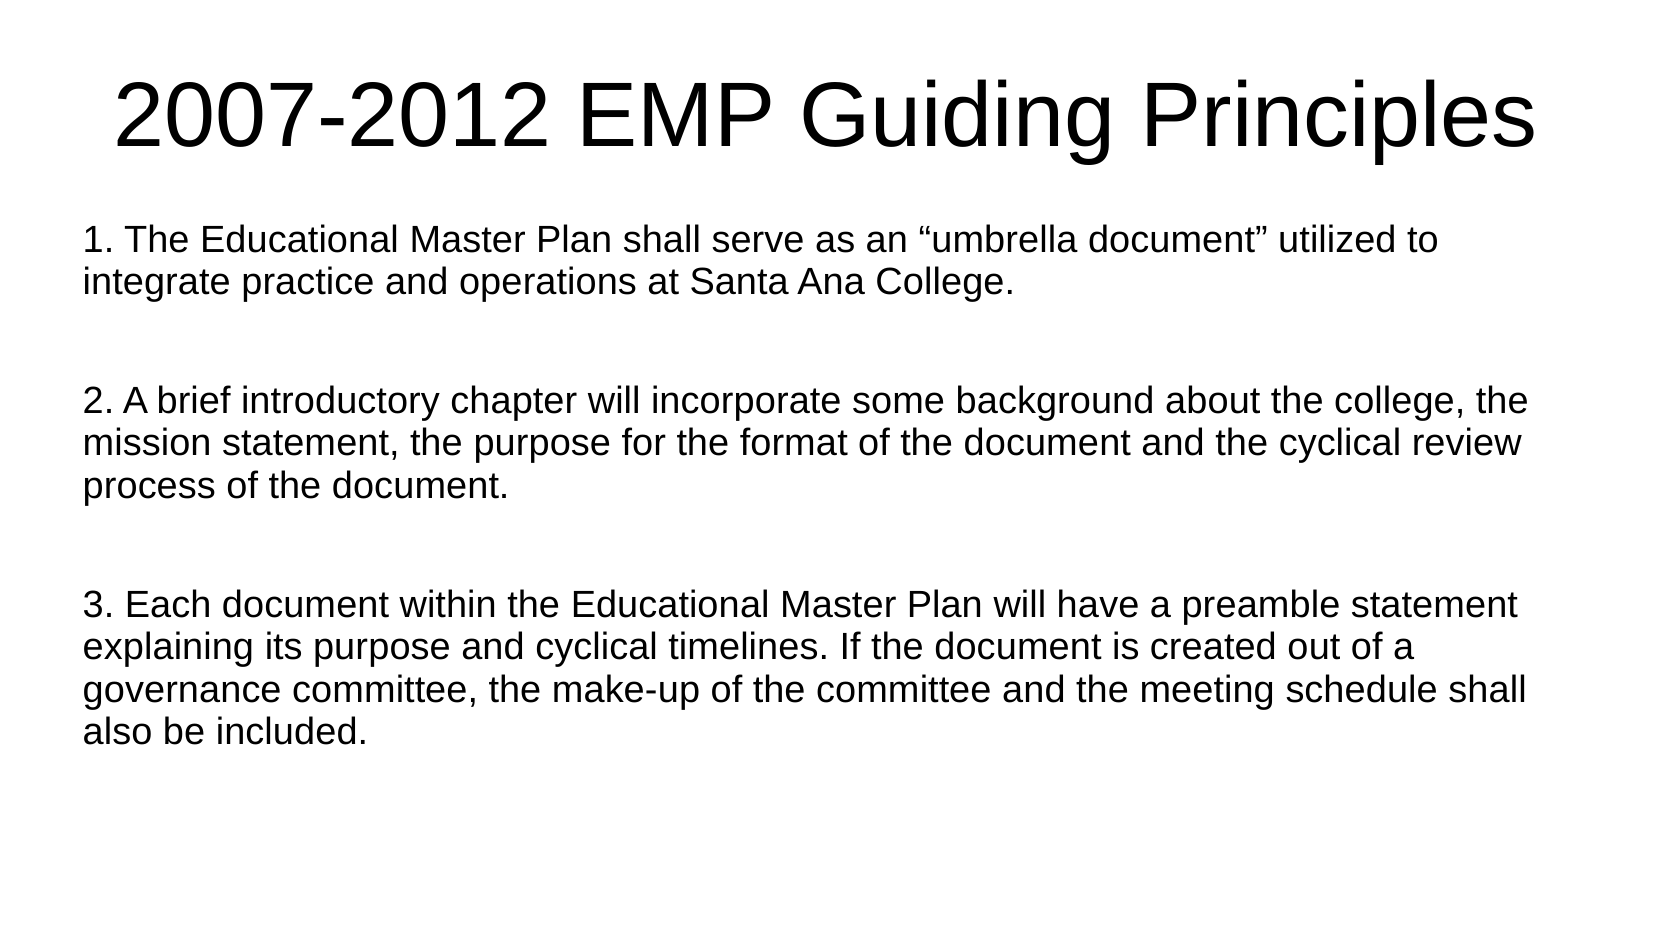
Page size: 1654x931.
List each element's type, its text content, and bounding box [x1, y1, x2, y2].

list 1. The Educational Master Plan shall serve as an “umbrella document” utilized to integrate practice and operations at Santa Ana College. 2. A brief introductory chapter will incorporate some background about the college, the mission statement, the purpose for the format of the document and the cyclical review process of the document. 3. Each document within the Educational Master Plan will have a preamble statement explaining its purpose and cyclical timelines. If the document is created out of a governance committee, the make-up of the committee and the meeting schedule shall also be included. [82, 217, 1571, 758]
title 2007-2012 EMP Guiding Principles [82, 37, 1571, 193]
